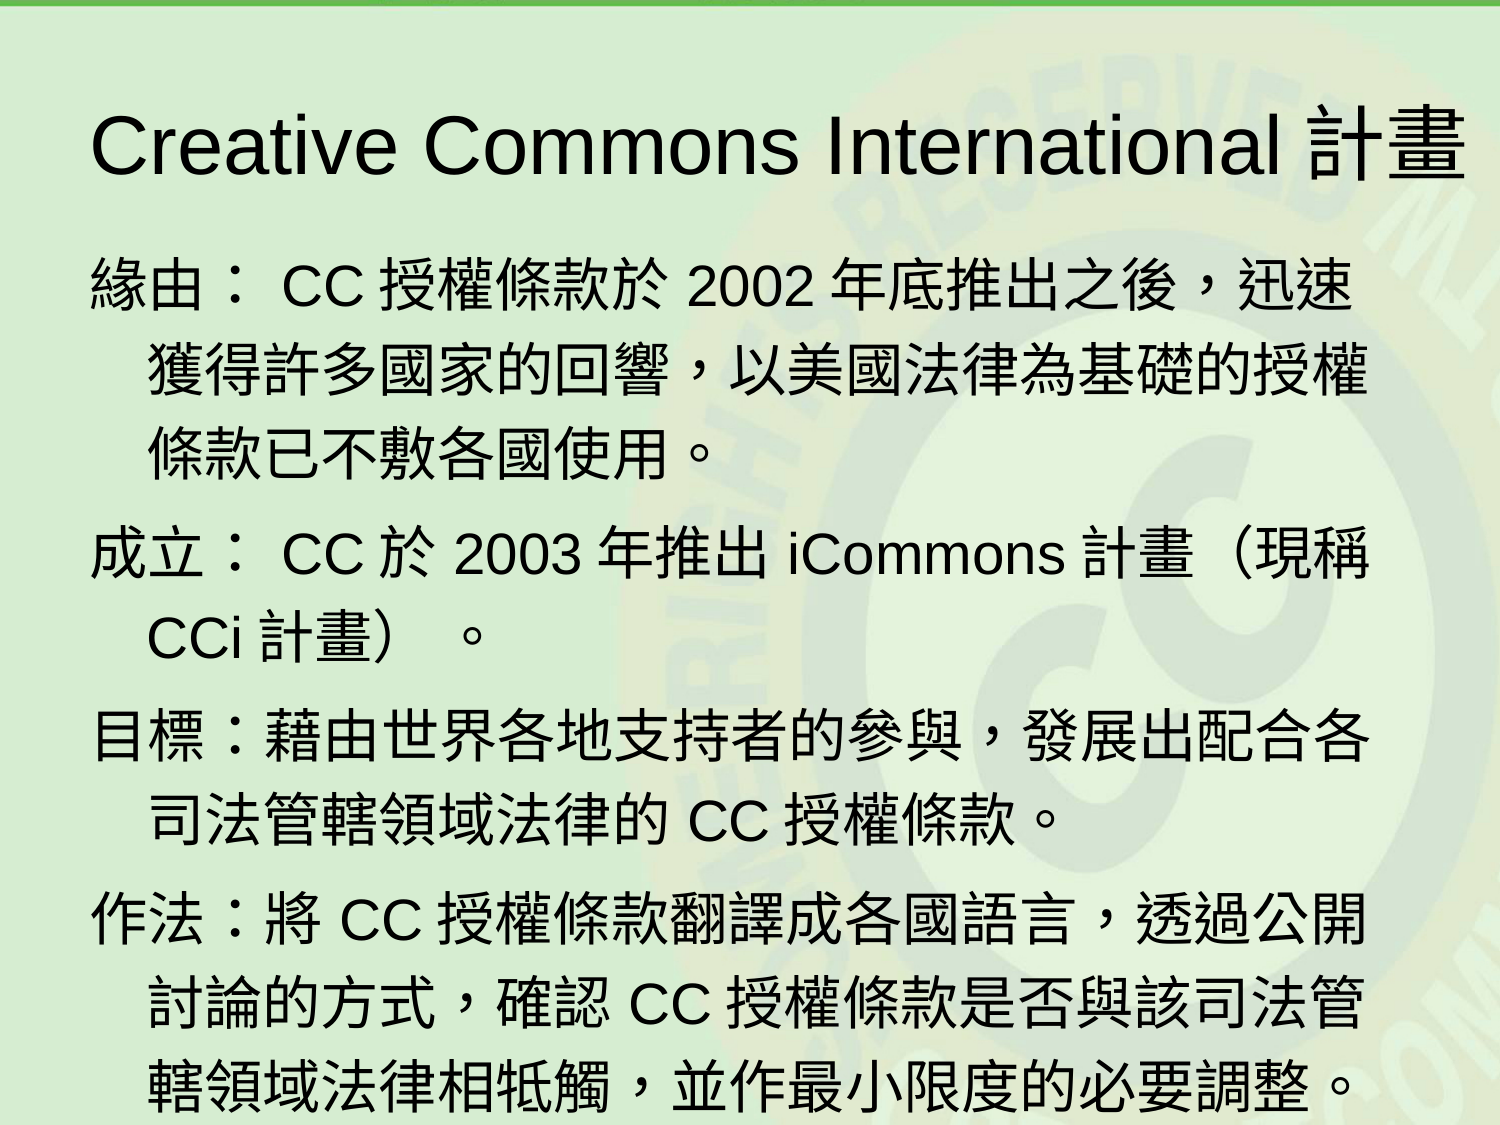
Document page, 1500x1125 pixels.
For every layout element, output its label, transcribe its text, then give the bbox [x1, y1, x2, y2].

picture [1160, 1074, 1170, 1082]
picture [469, 1071, 487, 1076]
list 緣由：CC授權條款於2002年底推出之後，迅速獲得許多國家的回響，以美國法律為基礎的授權條款已不敷各國使用。 成立：CC於2003年推出iCommons計畫（現稱CCi計畫） 。 目標：藉由世界各地支持者的參與，發展出配合各司法管轄領域法律的CC授權條款。 作法：將CC授權條款翻譯成各國語言，透過公開討論的方式，確認CC授權條款是否與該司法管轄領域法律相牴觸，並作最小限度的必要調整。 [75, 231, 1426, 1071]
picture [237, 1075, 254, 1080]
picture [237, 1092, 254, 1098]
picture [0, 0, 1500, 1125]
picture [1236, 1075, 1245, 1081]
picture [988, 1071, 1002, 1075]
picture [469, 1095, 487, 1105]
picture [417, 1078, 426, 1083]
picture [1028, 1088, 1040, 1103]
picture [933, 1076, 950, 1083]
picture [524, 1071, 534, 1080]
picture [695, 1075, 703, 1106]
picture [1290, 1071, 1299, 1078]
picture [469, 1080, 487, 1090]
picture [1174, 1074, 1183, 1082]
picture [1028, 1072, 1040, 1085]
picture [988, 1079, 1002, 1085]
picture [571, 1071, 585, 1084]
picture [237, 1083, 254, 1089]
title Creative Commons International計畫 [75, 31, 1500, 247]
picture [1223, 1075, 1232, 1081]
picture [1147, 1074, 1156, 1082]
